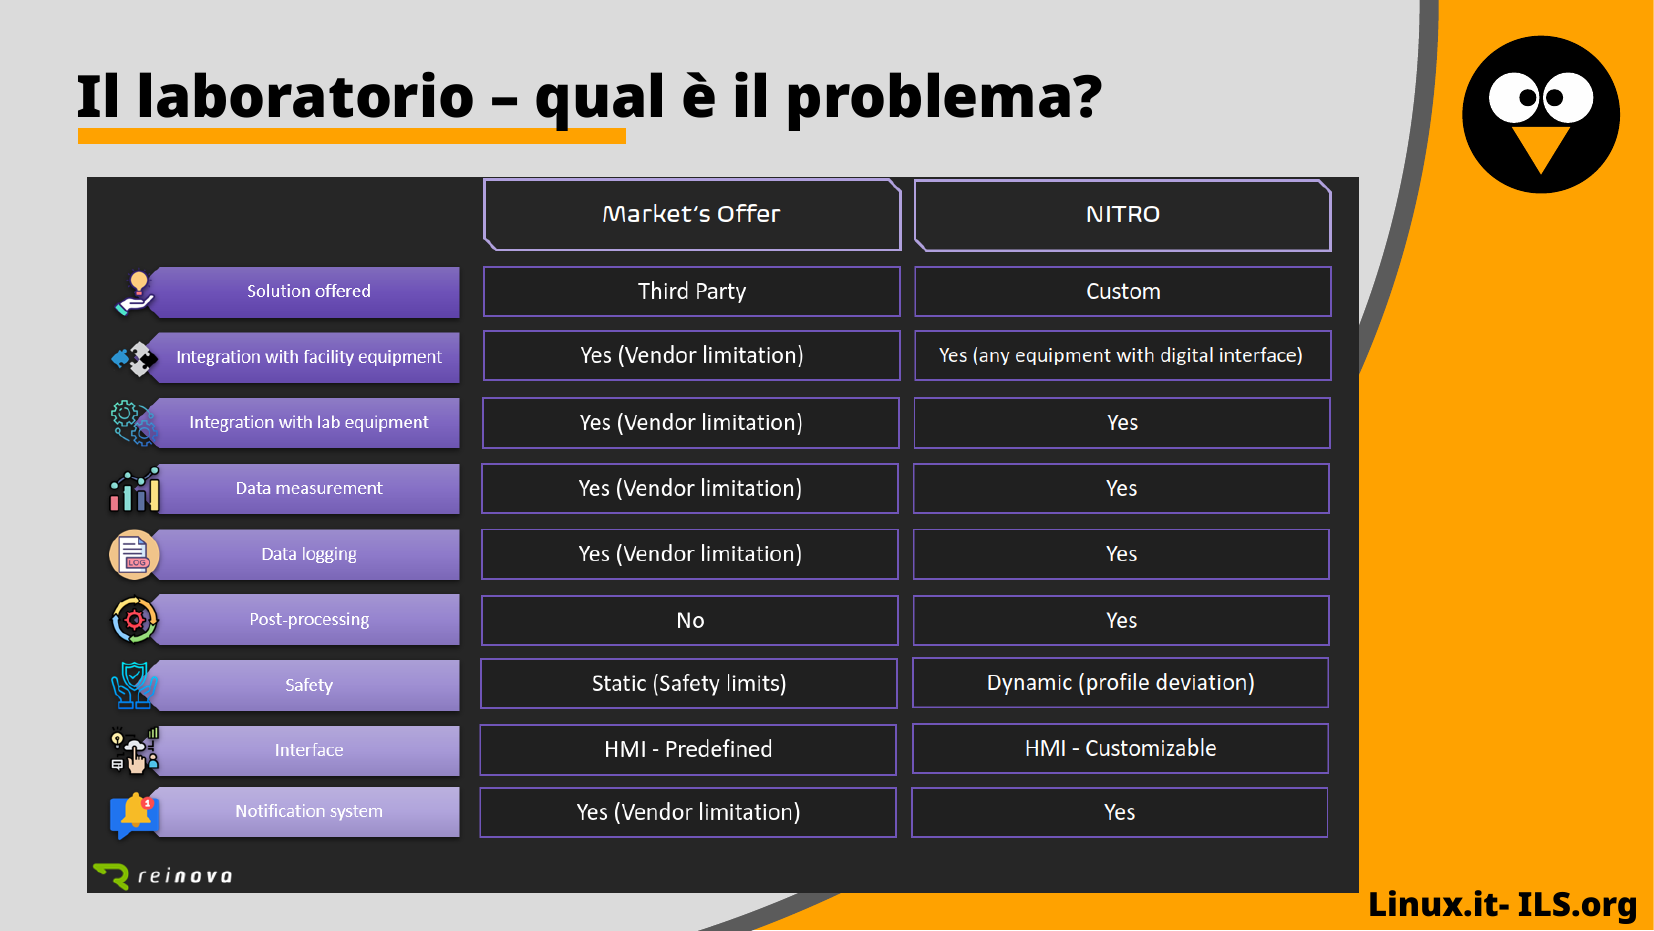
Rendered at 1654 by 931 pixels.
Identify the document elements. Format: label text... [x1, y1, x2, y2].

picture [87, 177, 1359, 893]
title Il laboratorio – qual è il problema? [76, 28, 1264, 161]
text_box Linux.it- ILS.org [1346, 873, 1654, 927]
